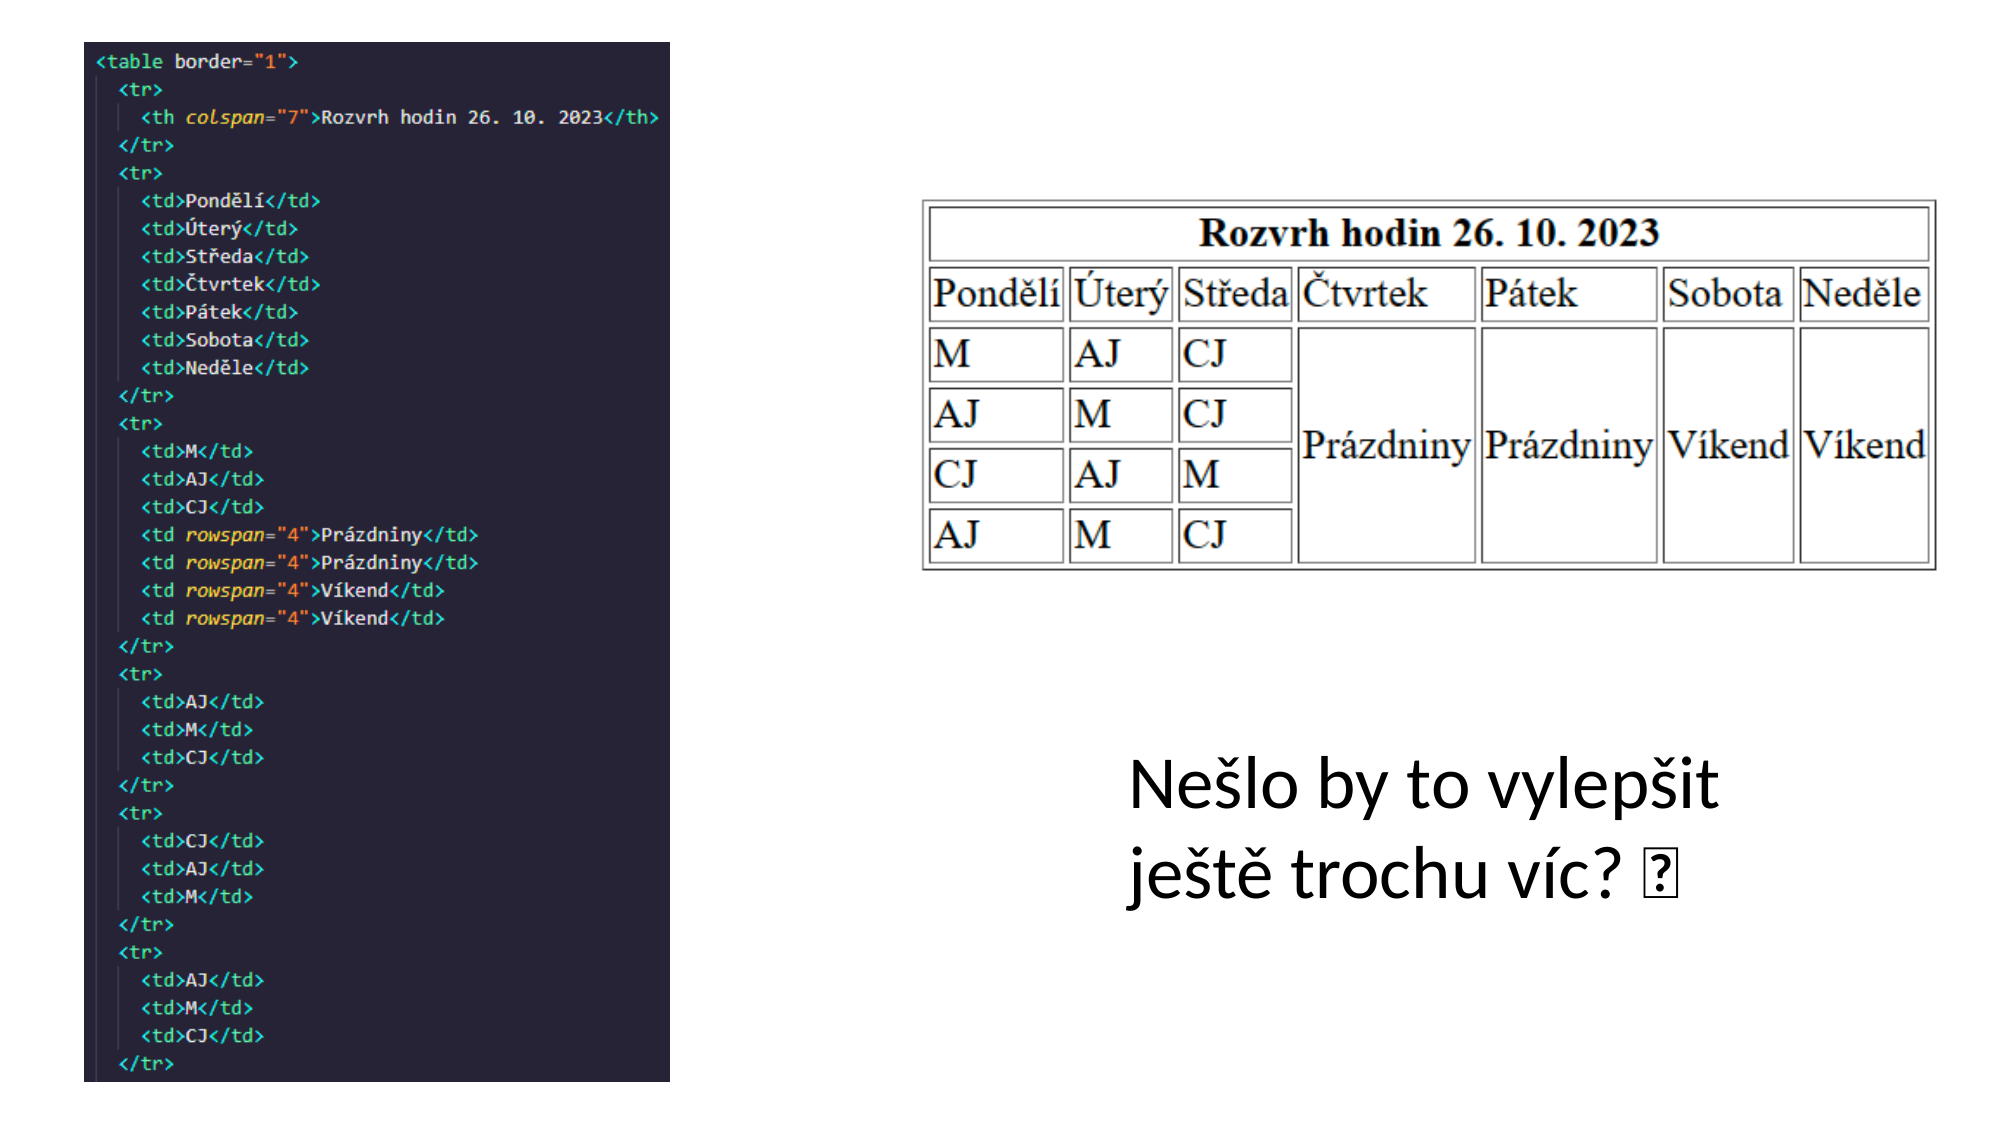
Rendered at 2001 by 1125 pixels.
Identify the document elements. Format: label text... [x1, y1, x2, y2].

text_box Nešlo by to vylepšit ještě trochu víc? 🫤 [1113, 725, 1766, 923]
picture [919, 193, 1942, 576]
picture [84, 42, 670, 1082]
